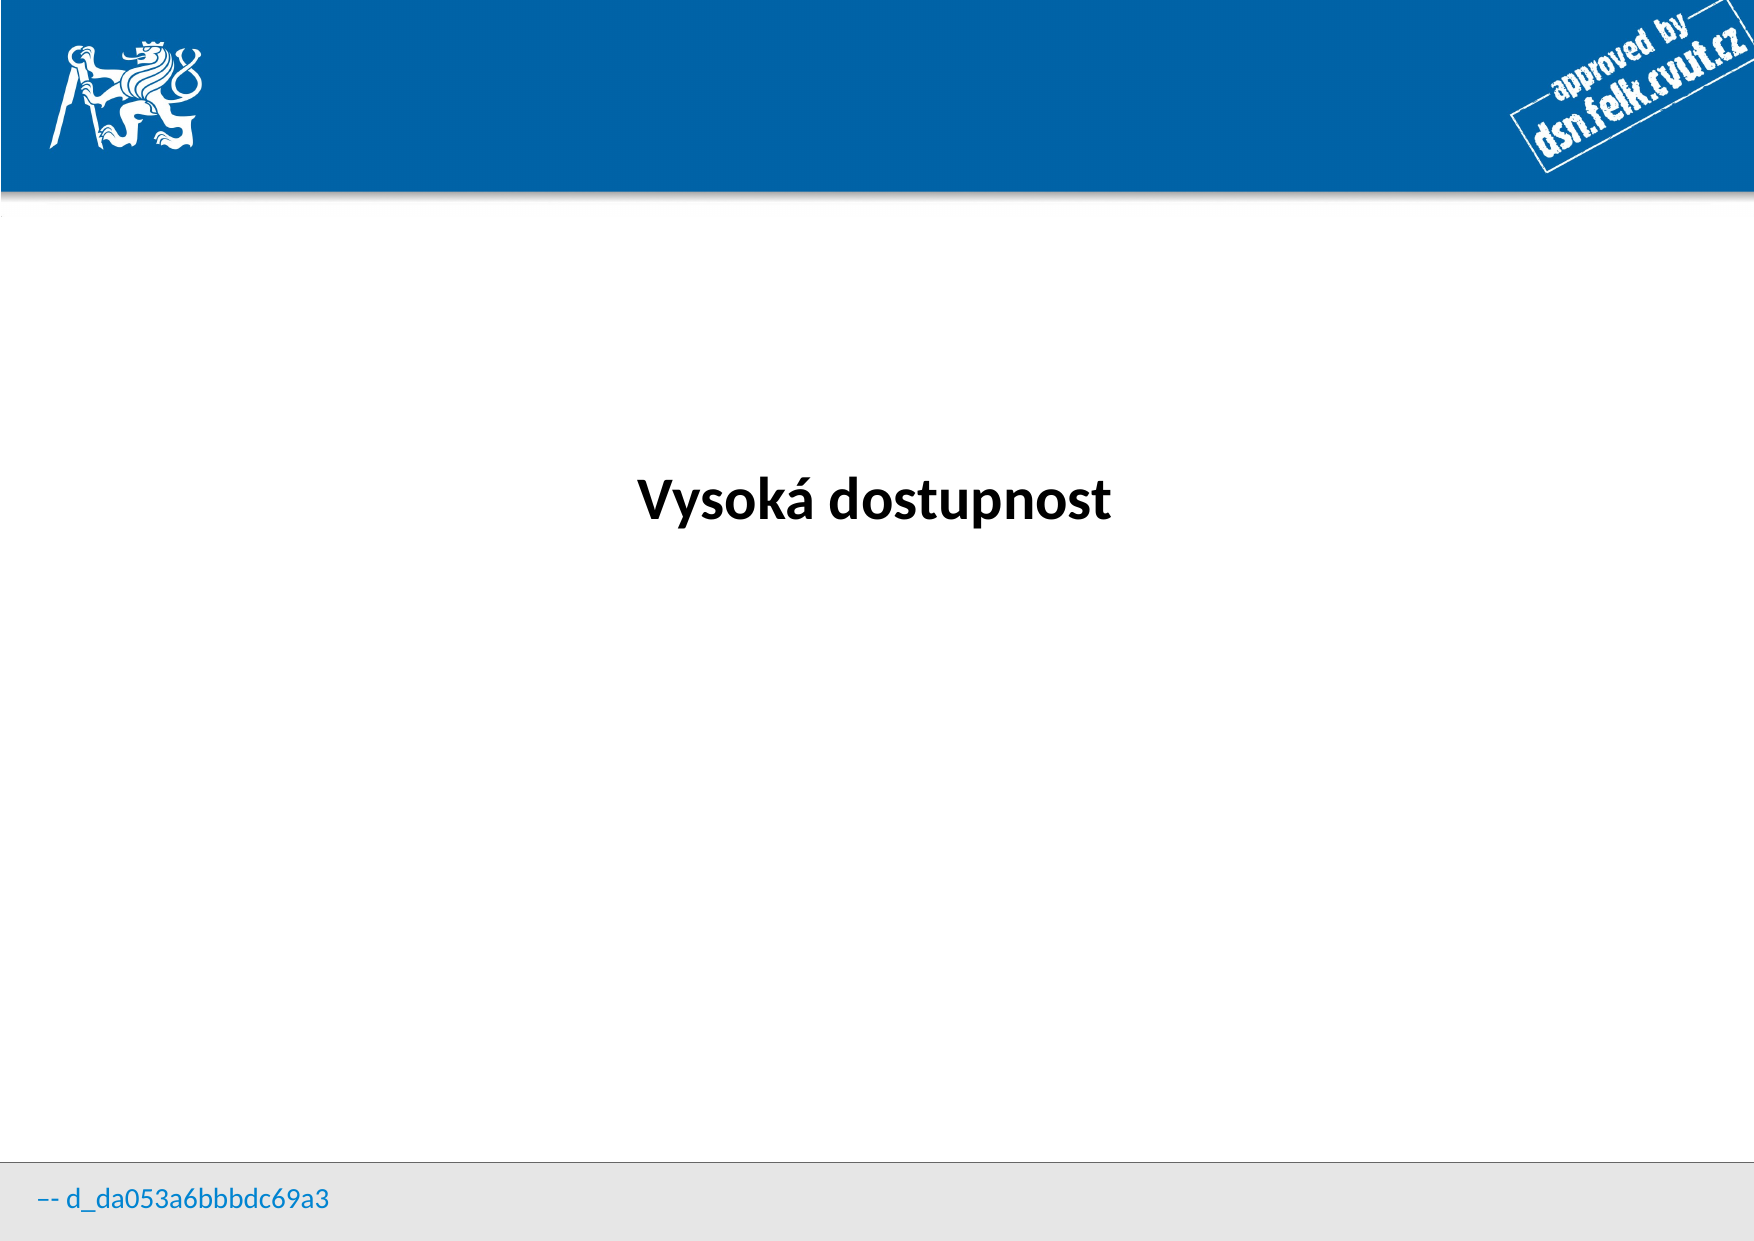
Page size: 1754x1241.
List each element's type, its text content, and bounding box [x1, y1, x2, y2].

picture [1, 0, 238, 217]
subtitle Vysoká dostupnost [238, 0, 1512, 1010]
picture [1512, 0, 1754, 217]
